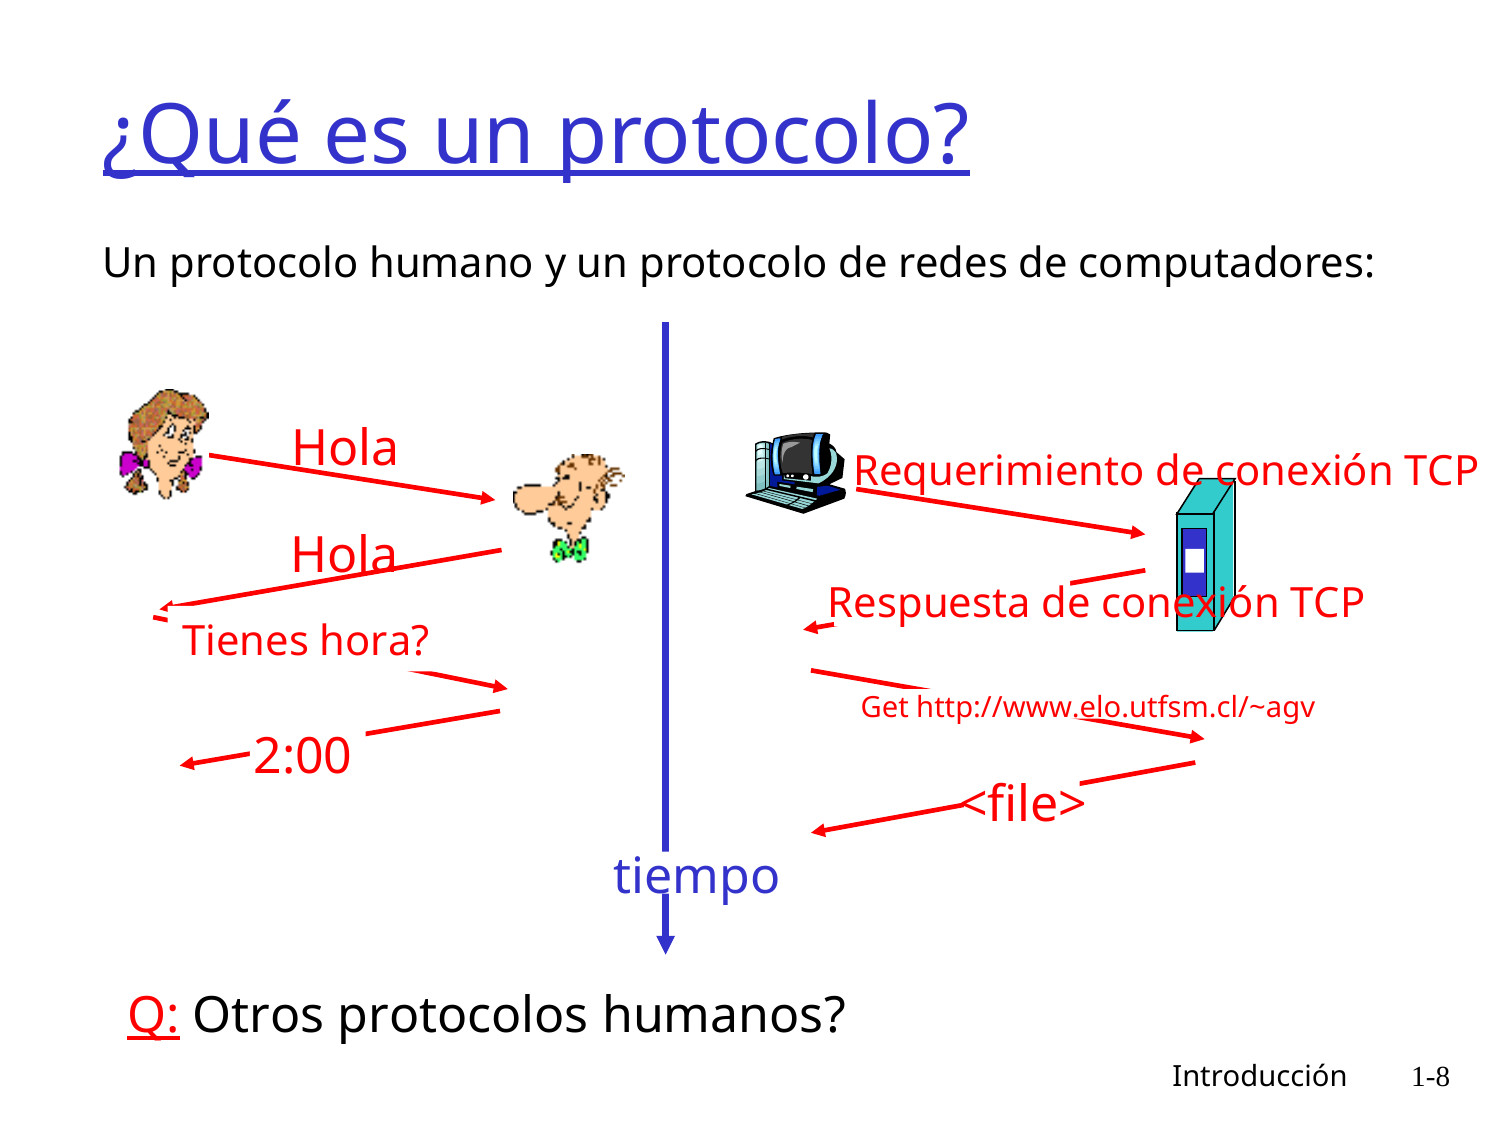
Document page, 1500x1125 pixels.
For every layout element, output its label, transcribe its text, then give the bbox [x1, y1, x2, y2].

picture [116, 389, 209, 504]
list Un protocolo humano y un protocolo de redes de computadores: [87, 224, 1426, 396]
title ¿Qué es un protocolo? [87, 37, 1363, 224]
text_box Q: Otros protocolos humanos? [112, 975, 914, 1063]
picture [745, 431, 848, 514]
text_box tiempo [598, 835, 796, 912]
text_box <file> [944, 763, 1103, 840]
text_box Get http://www.elo.utfsm.cl/~agv [845, 680, 1469, 732]
text_box 2:00 [238, 715, 368, 791]
text_box Requerimiento de conexión TCP [838, 435, 1495, 502]
text_box Tienes hora? [167, 605, 445, 672]
text_box [1176, 502, 1234, 567]
text_box Introducción [887, 1050, 1362, 1125]
text_box Hola [276, 407, 415, 483]
picture [513, 454, 625, 568]
text_box Respuesta de conexión TCP [813, 567, 1381, 634]
text_box 1-<number> [1362, 1050, 1466, 1125]
text_box Hola [275, 515, 414, 591]
